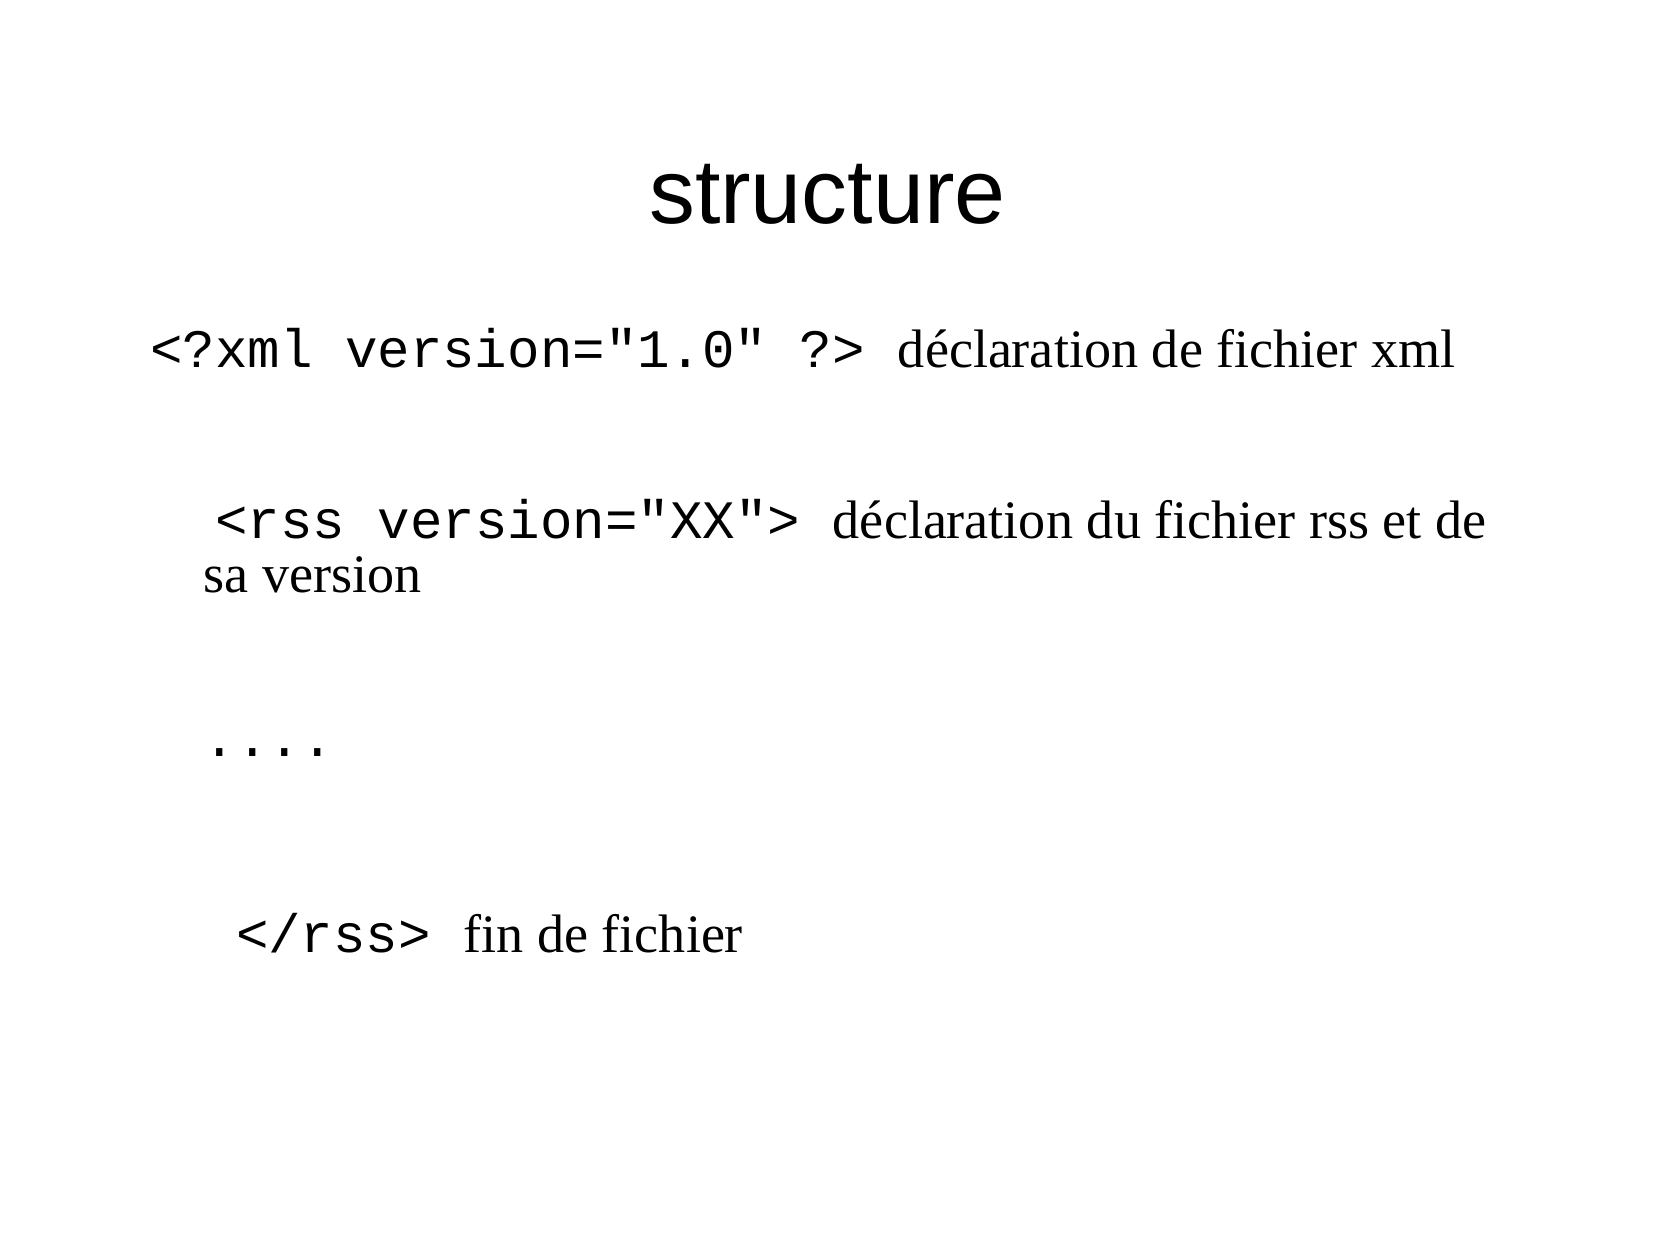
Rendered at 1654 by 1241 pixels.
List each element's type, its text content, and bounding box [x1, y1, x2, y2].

list <?xml version="1.0" ?> déclaration de fichier xml <rss version="XX"> déclaration du fichier rss et de sa version .... </rss> fin de fichier [132, 321, 1521, 1048]
title structure [121, 91, 1534, 299]
